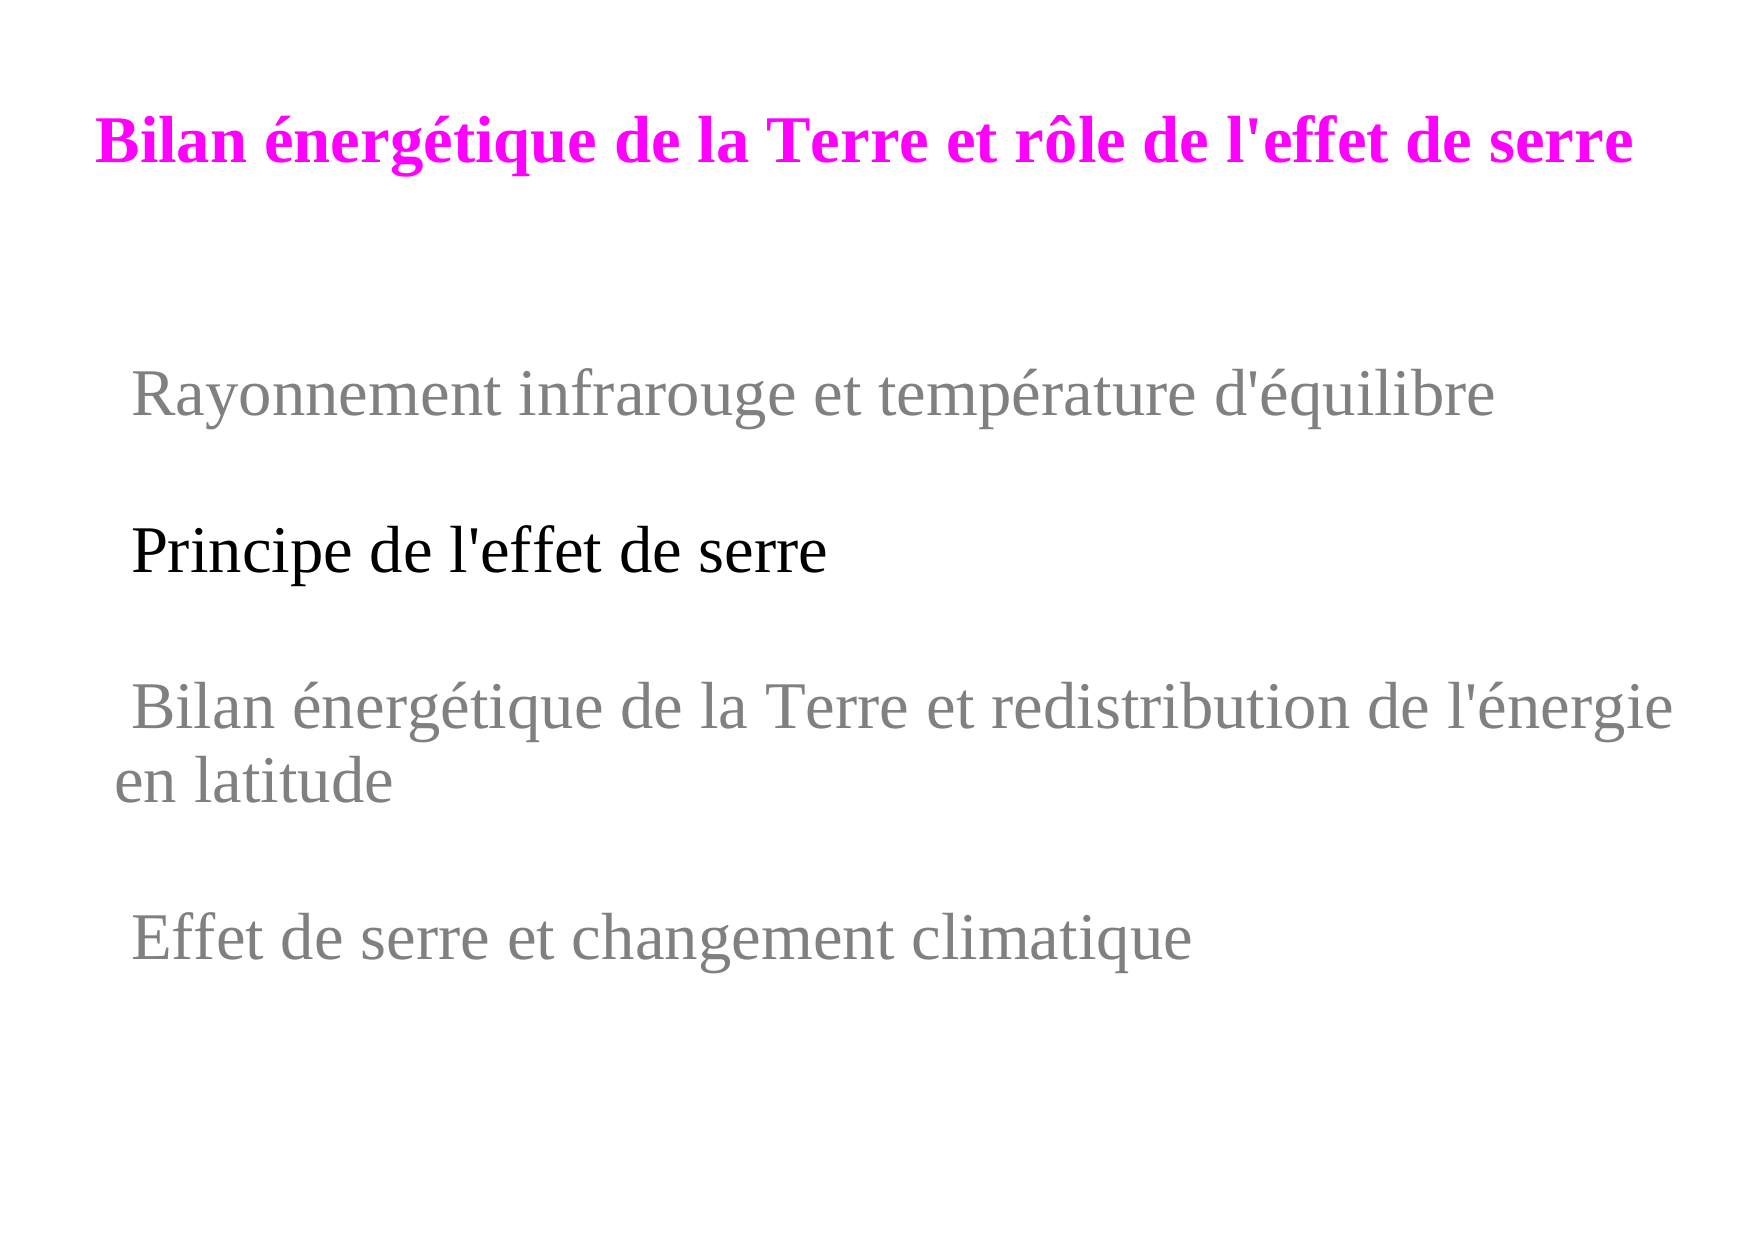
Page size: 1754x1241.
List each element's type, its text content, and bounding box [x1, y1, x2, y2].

text_box Rayonnement infrarouge et température d'équilibre Principe de l'effet de serre Bilan énergétique de la Terre et redistribution de l'énergie en latitude Effet de serre et changement climatique [114, 355, 1700, 975]
text_box Bilan énergétique de la Terre et rôle de l'effet de serre [82, 106, 1650, 177]
